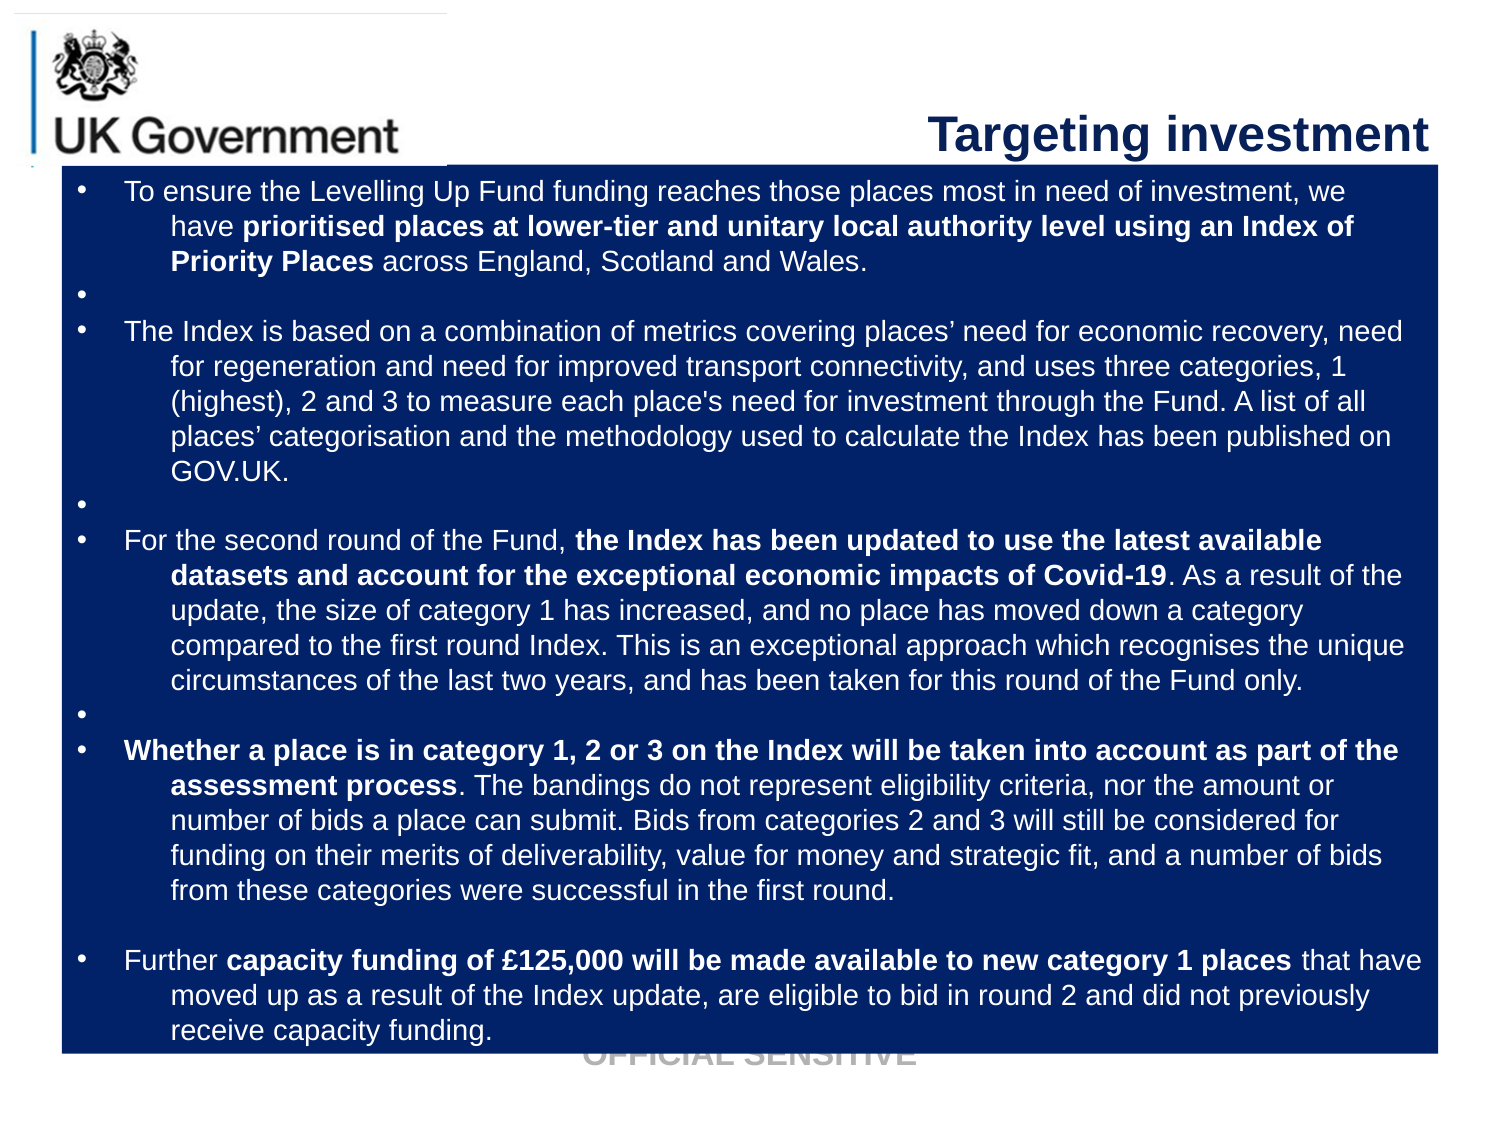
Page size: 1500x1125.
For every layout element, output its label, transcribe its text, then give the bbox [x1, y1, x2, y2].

title Targeting investment [912, 93, 1500, 170]
picture [14, 0, 447, 166]
text_box To ensure the Levelling Up Fund funding reaches those places most in need of investment, we have prioritised places at lower-tier and unitary local authority level using an Index of Priority Places across England, Scotland and Wales. The Index is based on a combination of metrics covering places’ need for economic recovery, need for regeneration and need for improved transport connectivity, and uses three categories, 1 (highest), 2 and 3 to measure each place's need for investment through the Fund. A list of all places’ categorisation and the methodology used to calculate the Index has been published on GOV.UK. For the second round of the Fund, the Index has been updated to use the latest available datasets and account for the exceptional economic impacts of Covid-19. As a result of the update, the size of category 1 has increased, and no place has moved down a category compared to the first round Index. This is an exceptional approach which recognises the unique circumstances of the last two years, and has been taken for this round of the Fund only. Whether a place is in category 1, 2 or 3 on the Index will be taken into account as part of the assessment process. The bandings do not represent eligibility criteria, nor the amount or number of bids a place can submit. Bids from categories 2 and 3 will still be considered for funding on their merits of deliverability, value for money and strategic fit, and a number of bids from these categories were successful in the first round. Further capacity funding of £125,000 will be made available to new category 1 places that have moved up as a result of the Index update, are eligible to bid in round 2 and did not previously receive capacity funding. [61, 164, 1439, 1028]
